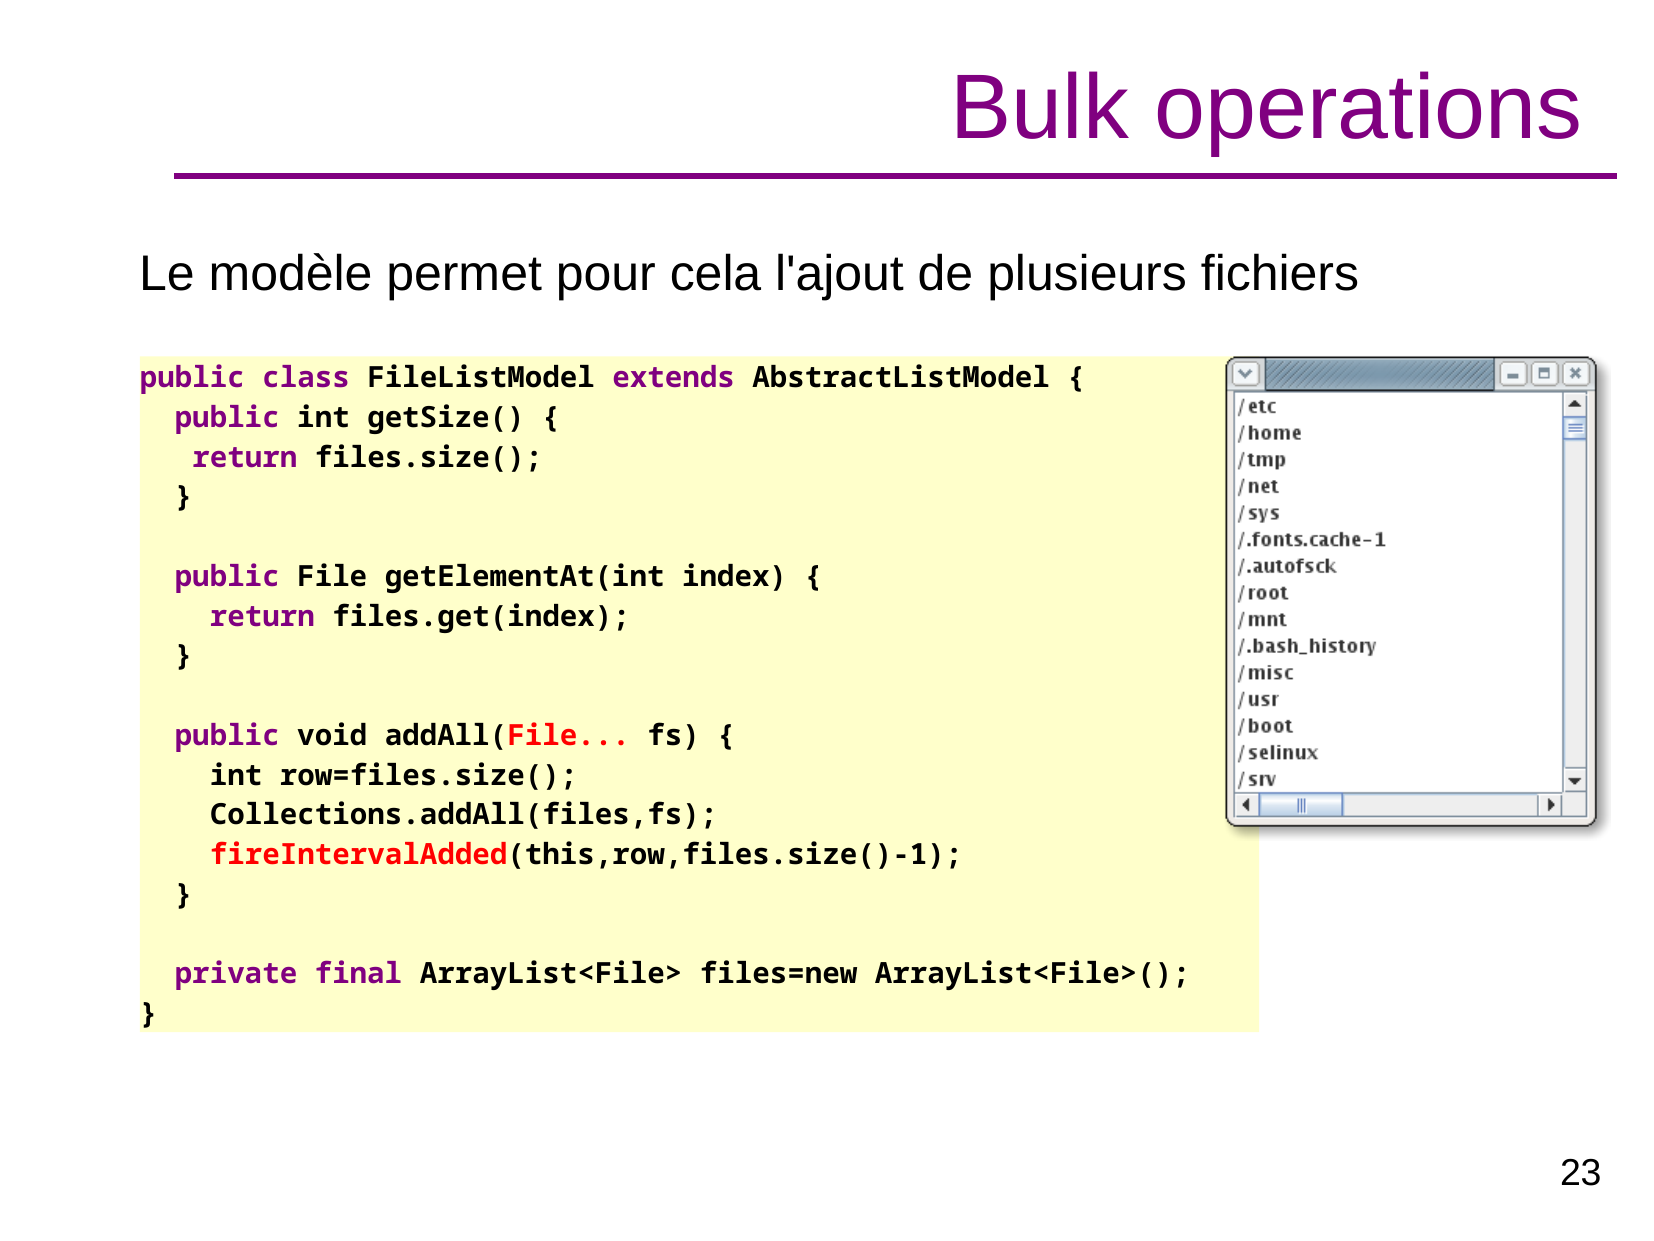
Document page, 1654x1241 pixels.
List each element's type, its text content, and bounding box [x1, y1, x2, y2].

picture [1218, 349, 1611, 841]
title Bulk operations [84, 55, 1584, 159]
text_box public class FileListModel extends AbstractListModel { public int getSize() { return files.size(); } public File getElementAt(int index) { return files.get(index); } public void addAll(File... fs) { int row=files.size(); Collections.addAll(files,fs); fireIntervalAdded(this,row,files.size()-1); } private final ArrayList<File> files=new ArrayList<File>(); } [139, 356, 1260, 961]
list Le modèle permet pour cela l'ajout de plusieurs fichiers [121, 244, 1534, 459]
